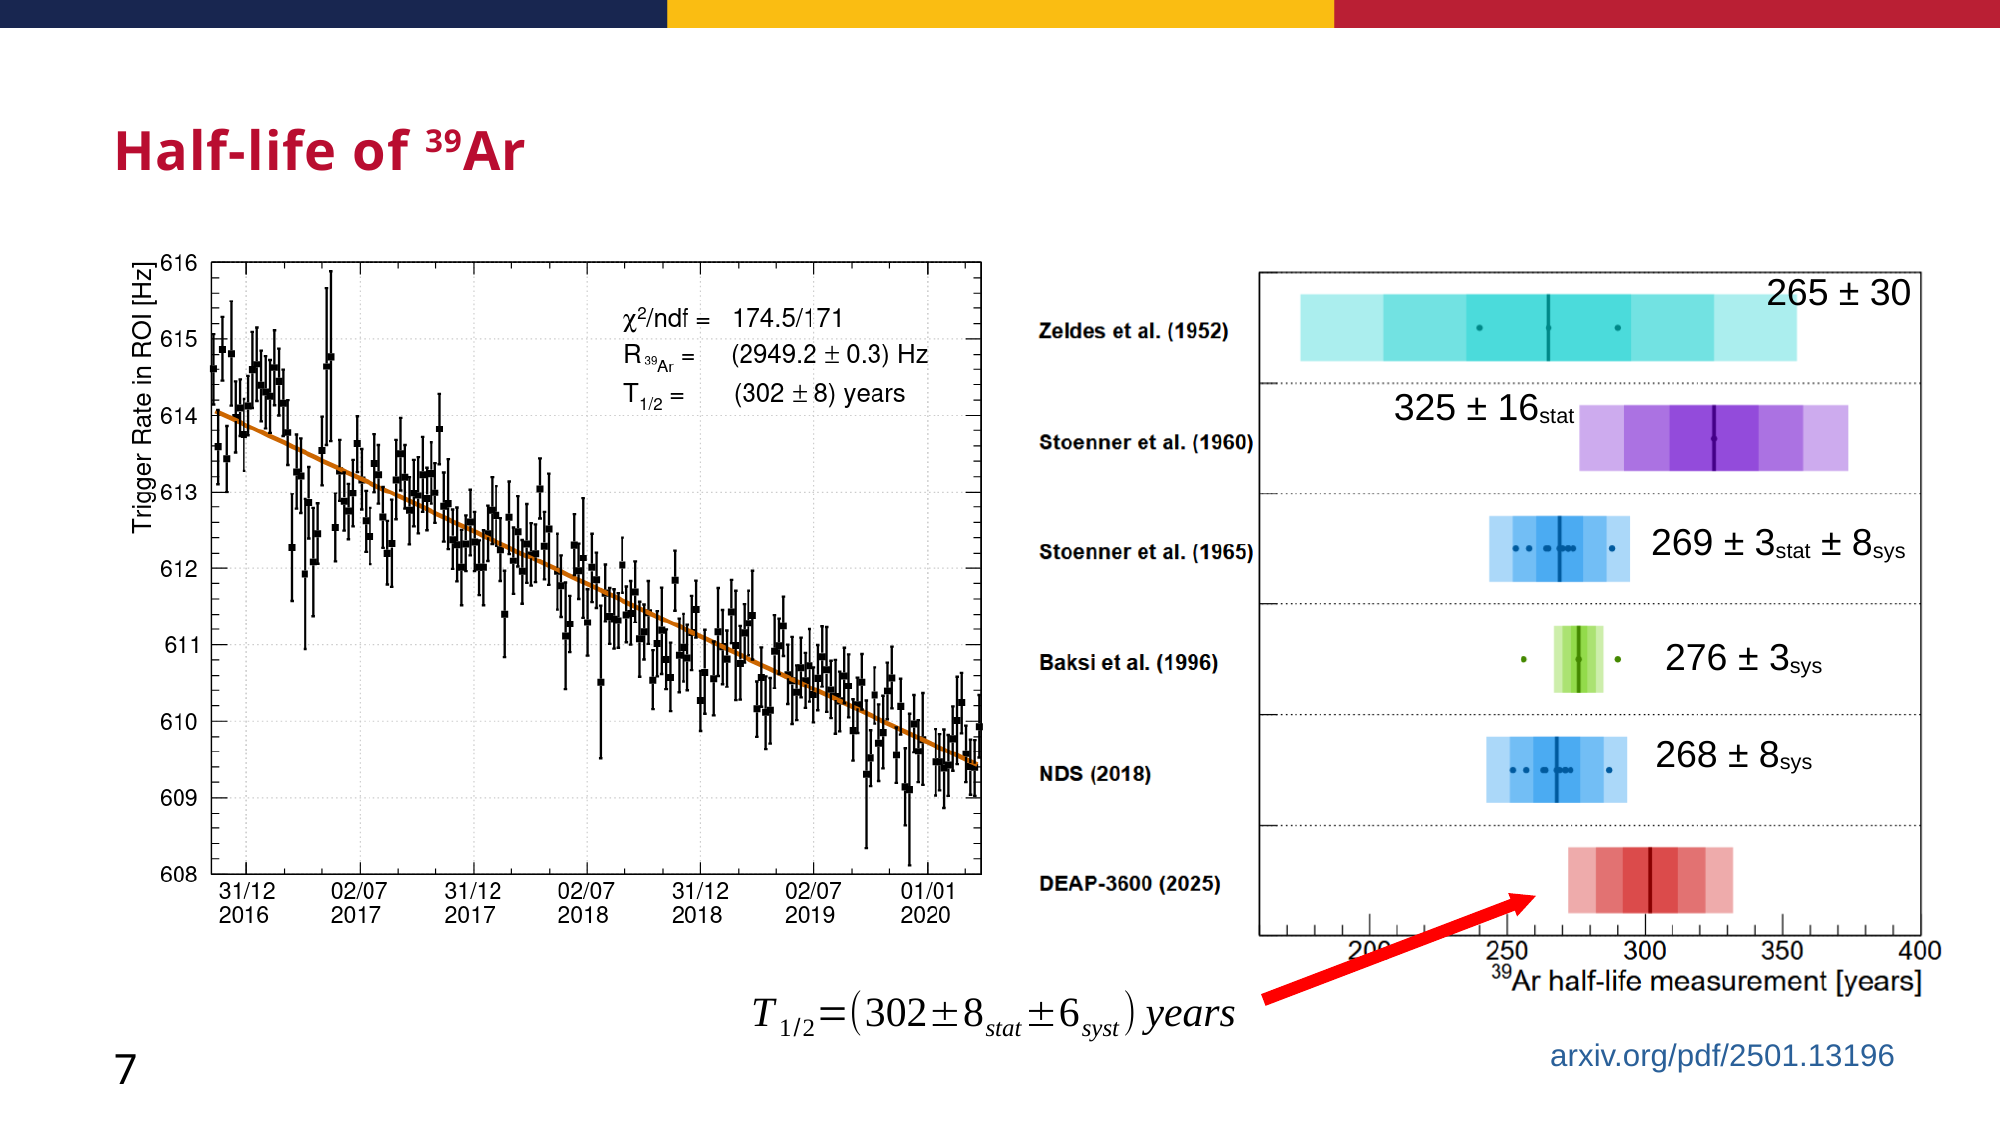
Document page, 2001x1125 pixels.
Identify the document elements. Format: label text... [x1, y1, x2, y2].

slide_number <number> [99, 1035, 190, 1092]
text_box 276 ± 3sys [1650, 629, 1838, 687]
picture [0, 0, 2000, 28]
text_box 269 ± 3stat ± 8sys [1636, 514, 1932, 572]
title Half-life of 39Ar [98, 115, 1886, 219]
text_box 325 ± 16stat [1379, 379, 1590, 437]
text_box arxiv.org/pdf/2501.13196 [1535, 1031, 1909, 1081]
text_box 268 ± 8sys [1640, 725, 1828, 783]
picture [118, 236, 1000, 945]
chart [751, 988, 1238, 1042]
text_box 265 ± 30 [1751, 264, 1962, 364]
picture [1019, 236, 1949, 1008]
